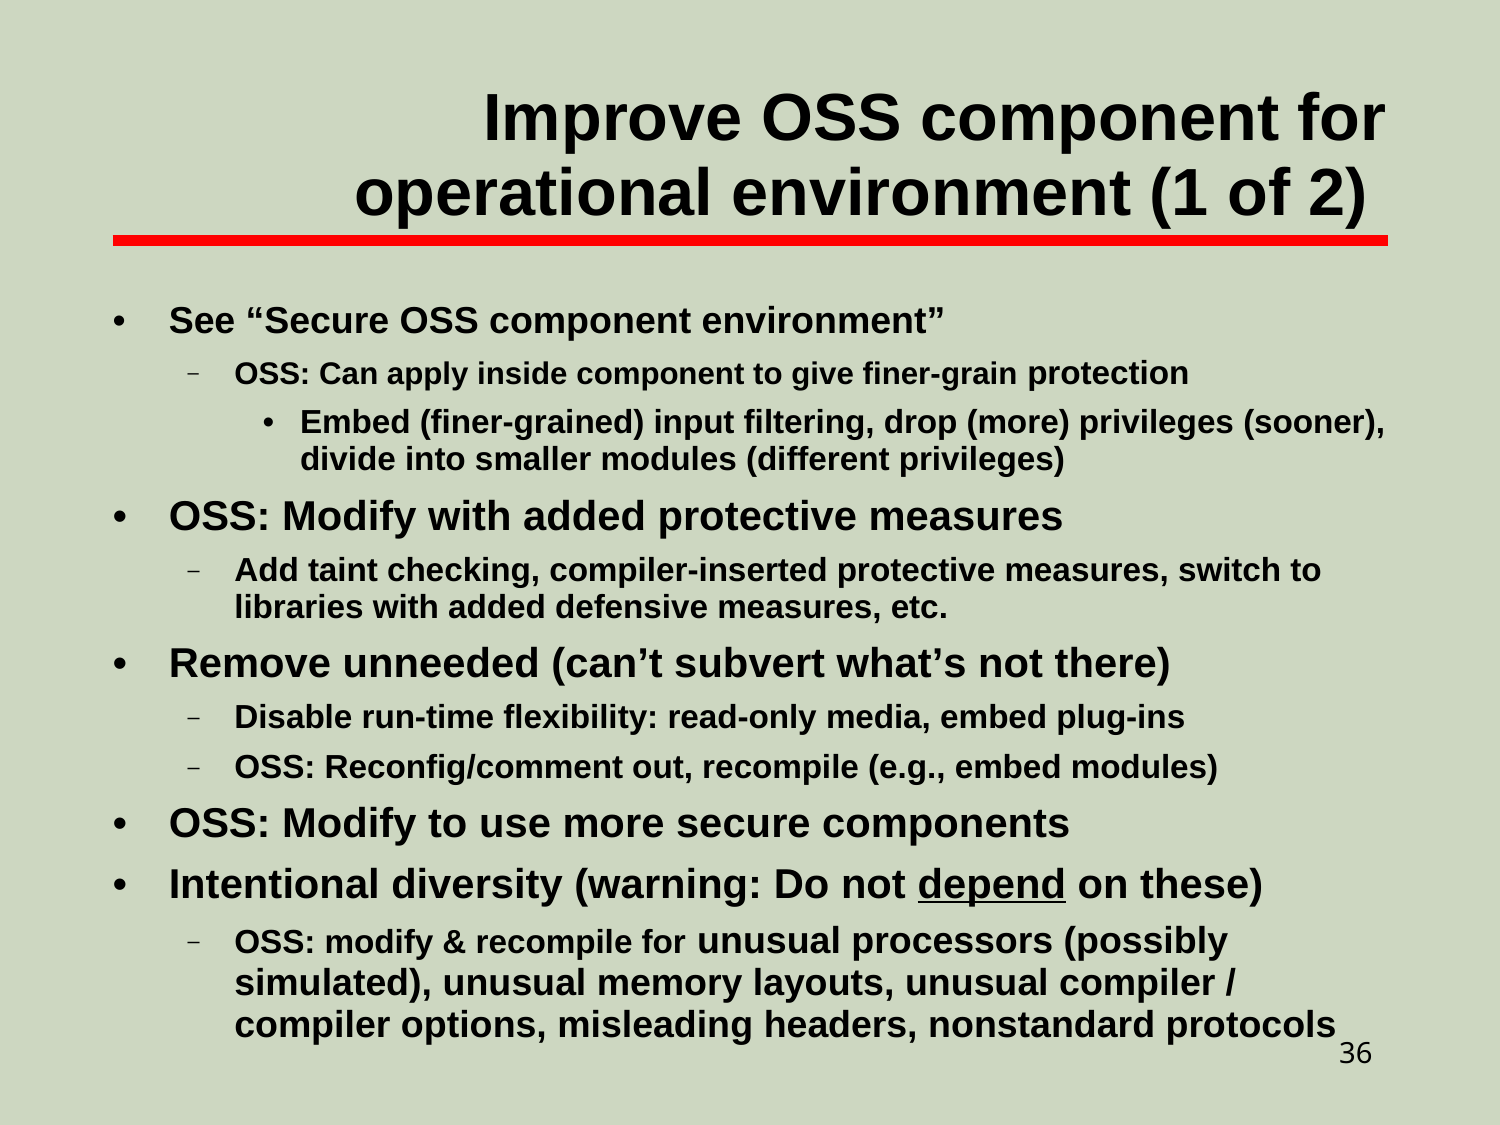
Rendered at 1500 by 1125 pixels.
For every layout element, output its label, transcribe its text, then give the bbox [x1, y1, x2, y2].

list See “Secure OSS component environment” OSS: Can apply inside component to give finer-grain protection Embed (finer-grained) input filtering, drop (more) privileges (sooner), divide into smaller modules (different privileges) OSS: Modify with added protective measures Add taint checking, compiler-inserted protective measures, switch to libraries with added defensive measures, etc. Remove unneeded (can’t subvert what’s not there) Disable run-time flexibility: read-only media, embed plug-ins OSS: Reconfig/comment out, recompile (e.g., embed modules) OSS: Modify to use more secure components Intentional diversity (warning: Do not depend on these) OSS: modify & recompile for unusual processors (possibly simulated), unusual memory layouts, unusual compiler / compiler options, misleading headers, nonstandard protocols [112, 299, 1388, 1084]
title Improve OSS component for operational environment (1 of 2) [337, 79, 1388, 230]
